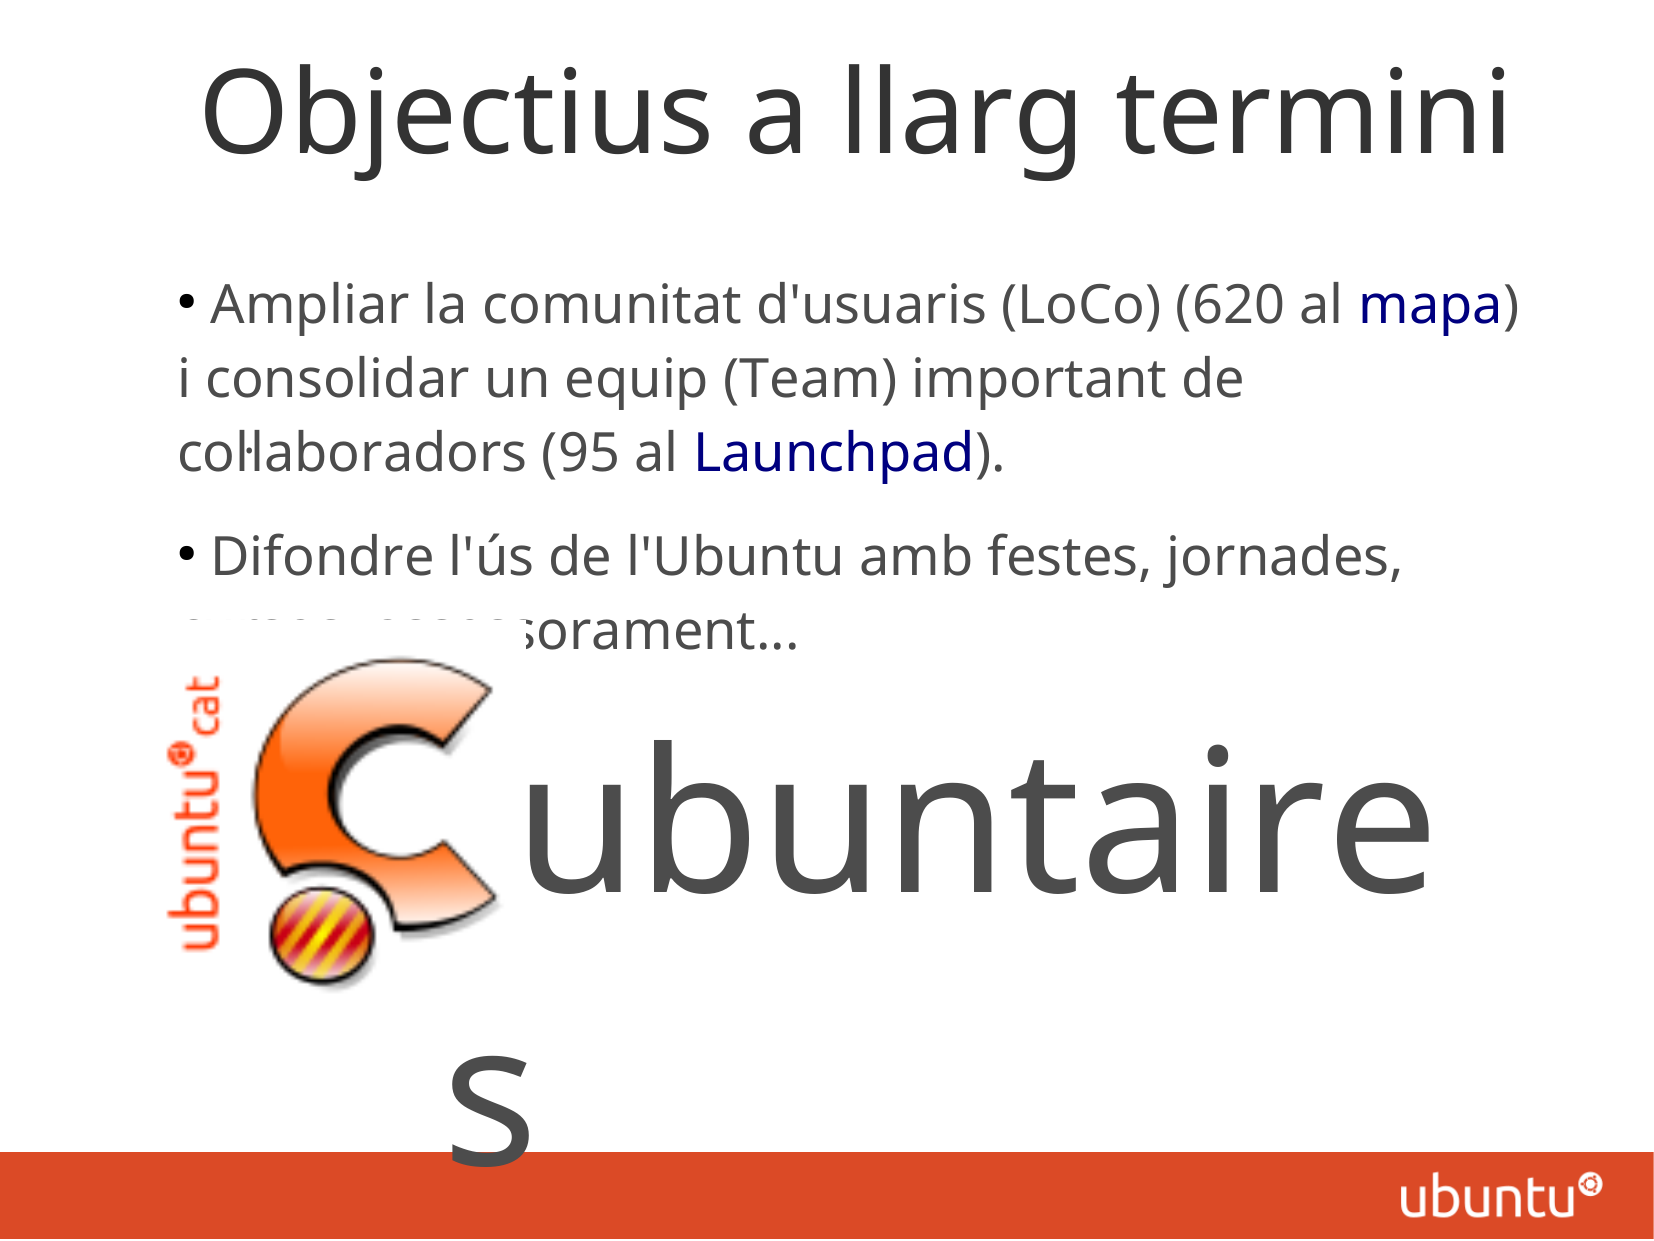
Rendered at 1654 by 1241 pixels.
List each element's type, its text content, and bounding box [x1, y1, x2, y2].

text_box Ampliar la comunitat d'usuaris (LoCo) (620 al mapa) i consolidar un equip (Team) important de coŀlaboradors (95 al Launchpad). Difondre l'ús de l'Ubuntu amb festes, jornades, cursos, assessorament... [177, 265, 1536, 600]
picture [0, 1152, 1654, 1239]
picture [147, 620, 526, 1004]
title Objectius a llarg termini [29, 29, 1536, 203]
text_box ubuntaires [526, 679, 1506, 916]
